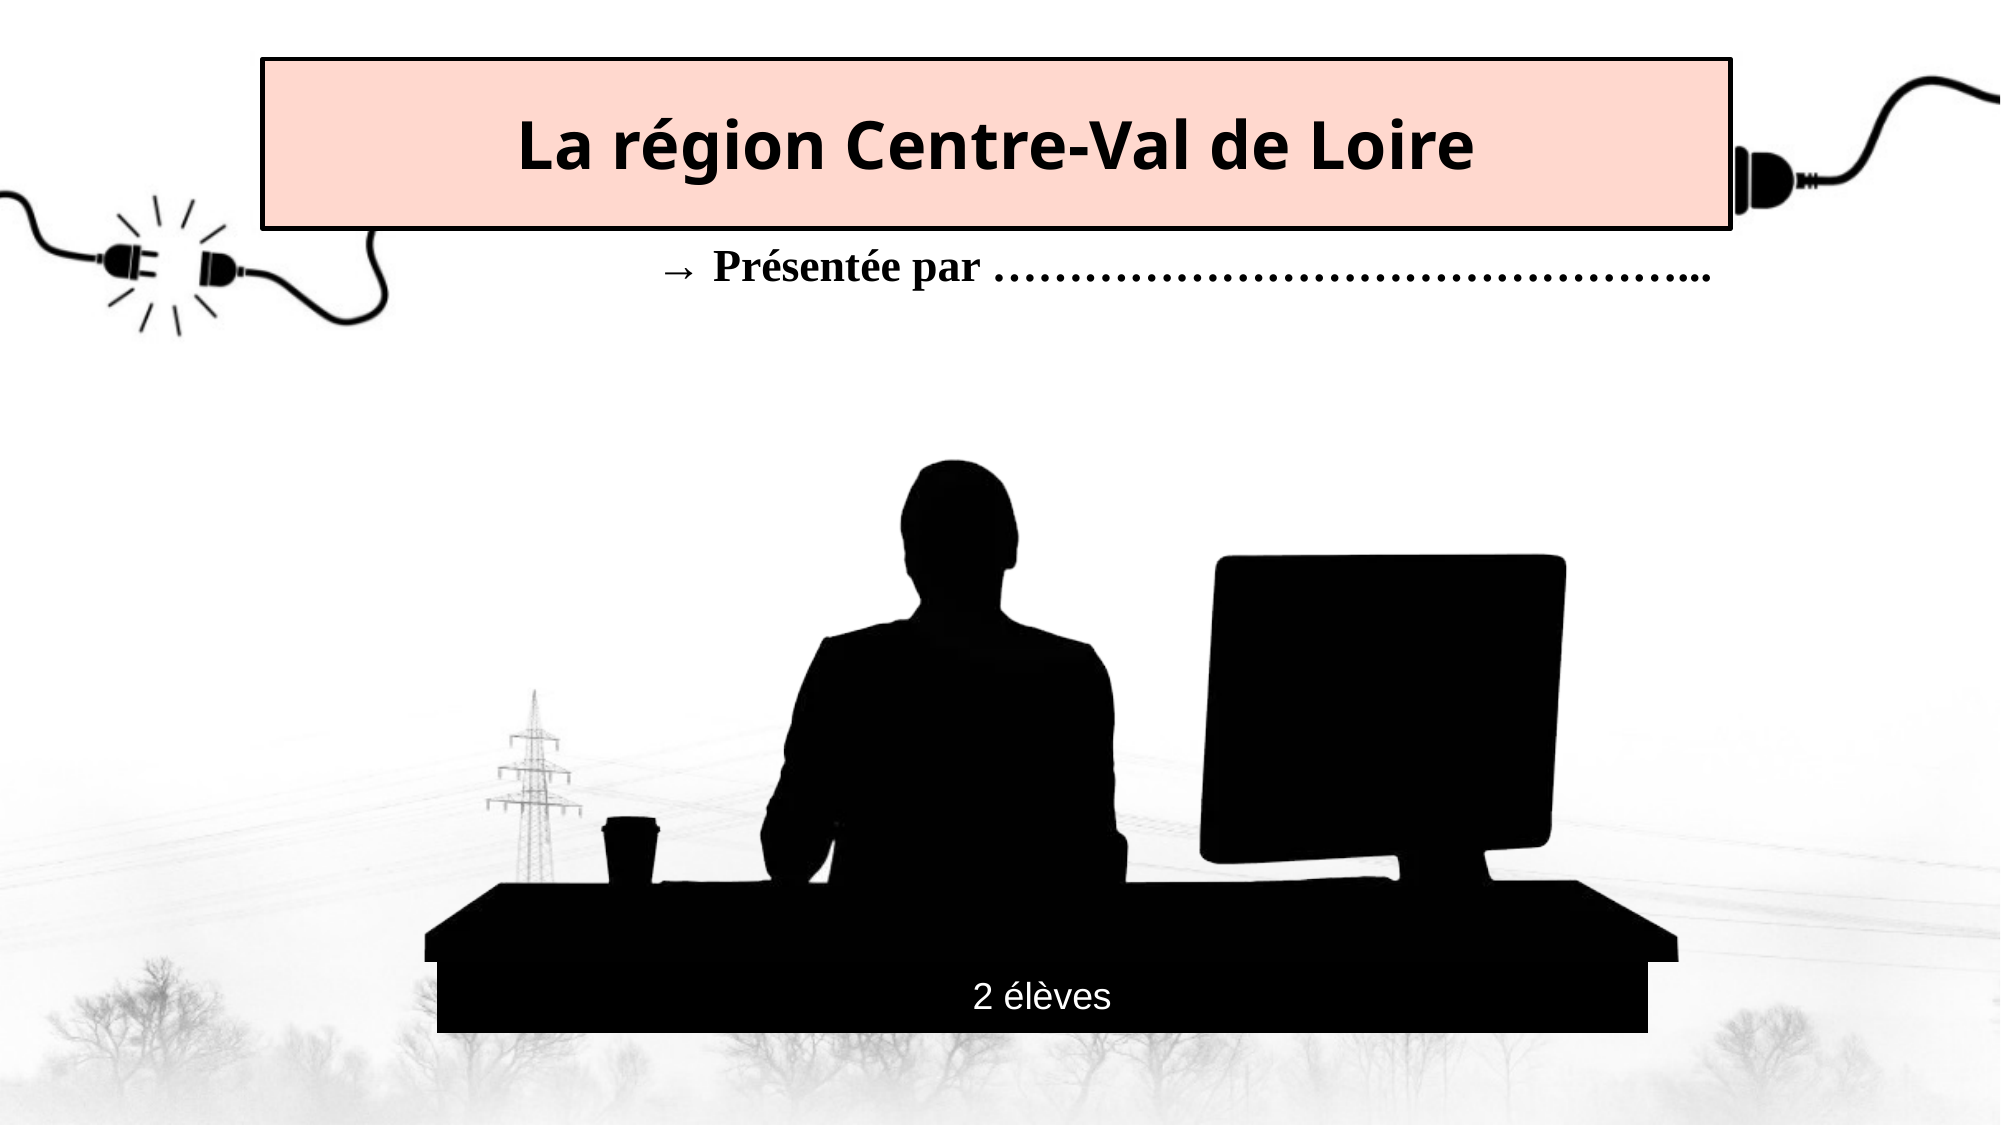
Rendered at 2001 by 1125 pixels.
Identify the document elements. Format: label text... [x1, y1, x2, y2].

text_box La région Centre-Val de Loire [262, 58, 1731, 229]
text_box 2 élèves [437, 962, 1648, 1033]
picture [0, 0, 2001, 1125]
text_box → Présentée par ………………………………………... [624, 233, 1728, 300]
